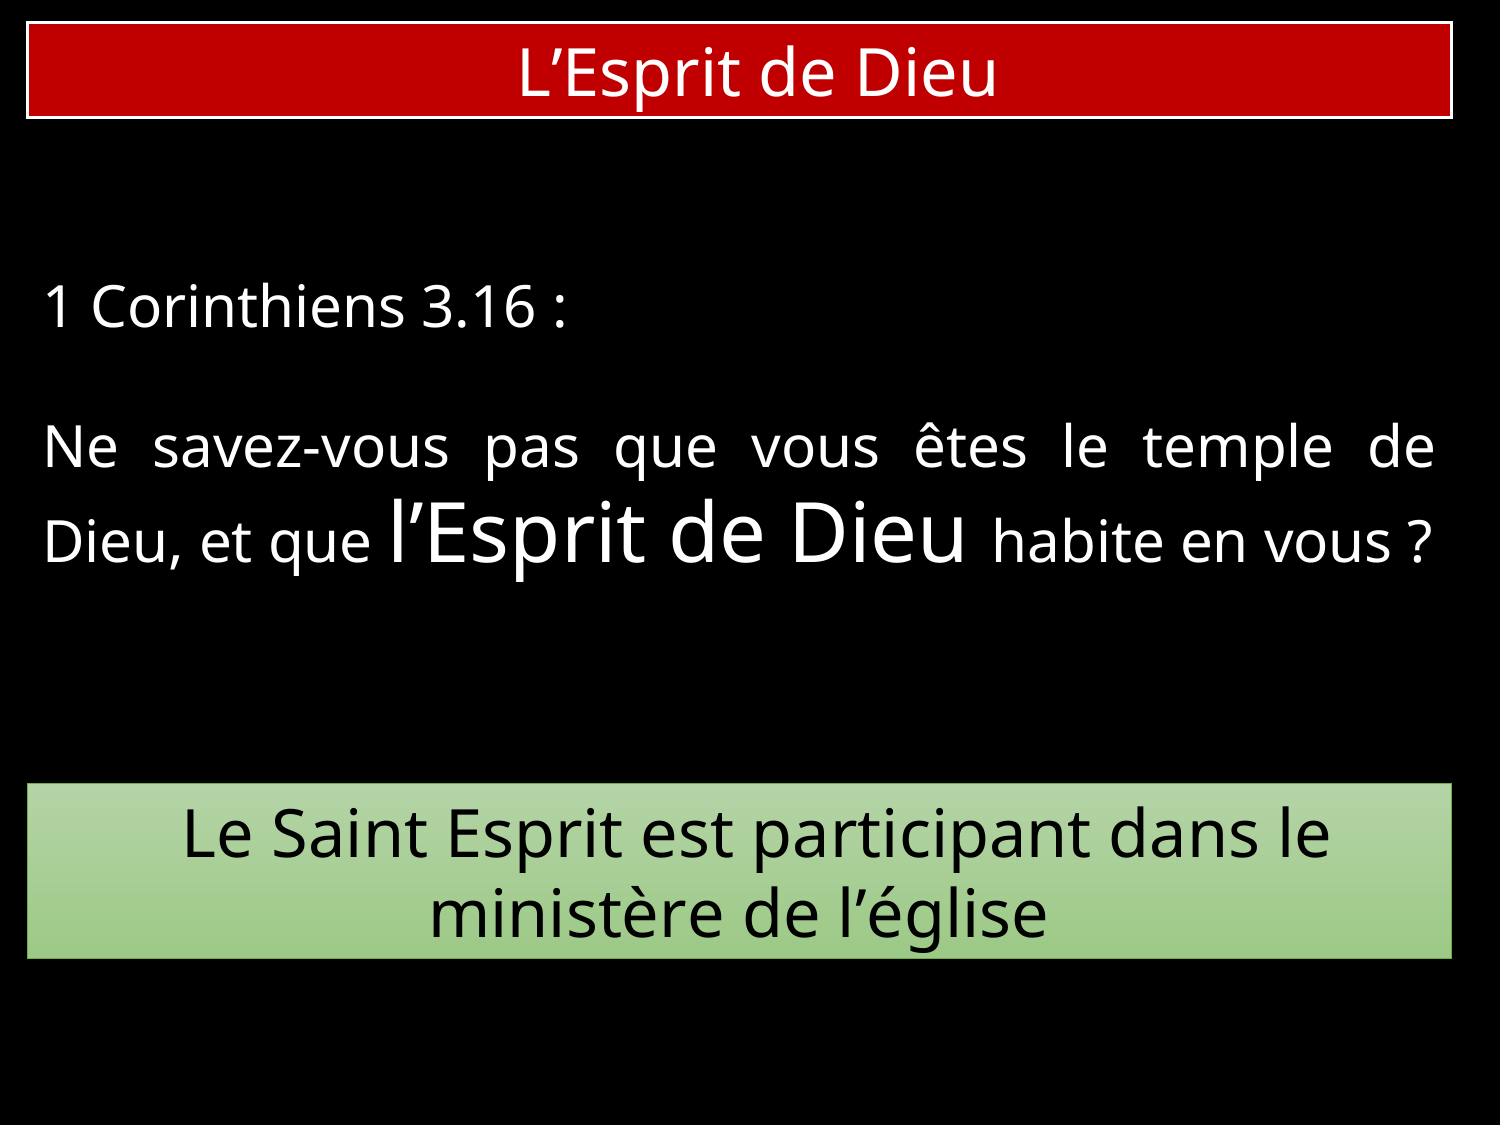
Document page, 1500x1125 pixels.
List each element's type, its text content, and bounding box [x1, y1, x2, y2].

text_box L’Esprit de Dieu [27, 22, 1452, 118]
text_box Le Saint Esprit est participant dans le ministère de l’église [27, 783, 1452, 959]
text_box 1 Corinthiens 3.16 : Ne savez-vous pas que vous êtes le temple de Dieu, et que l’Esprit de Dieu habite en vous ? [27, 261, 1452, 587]
